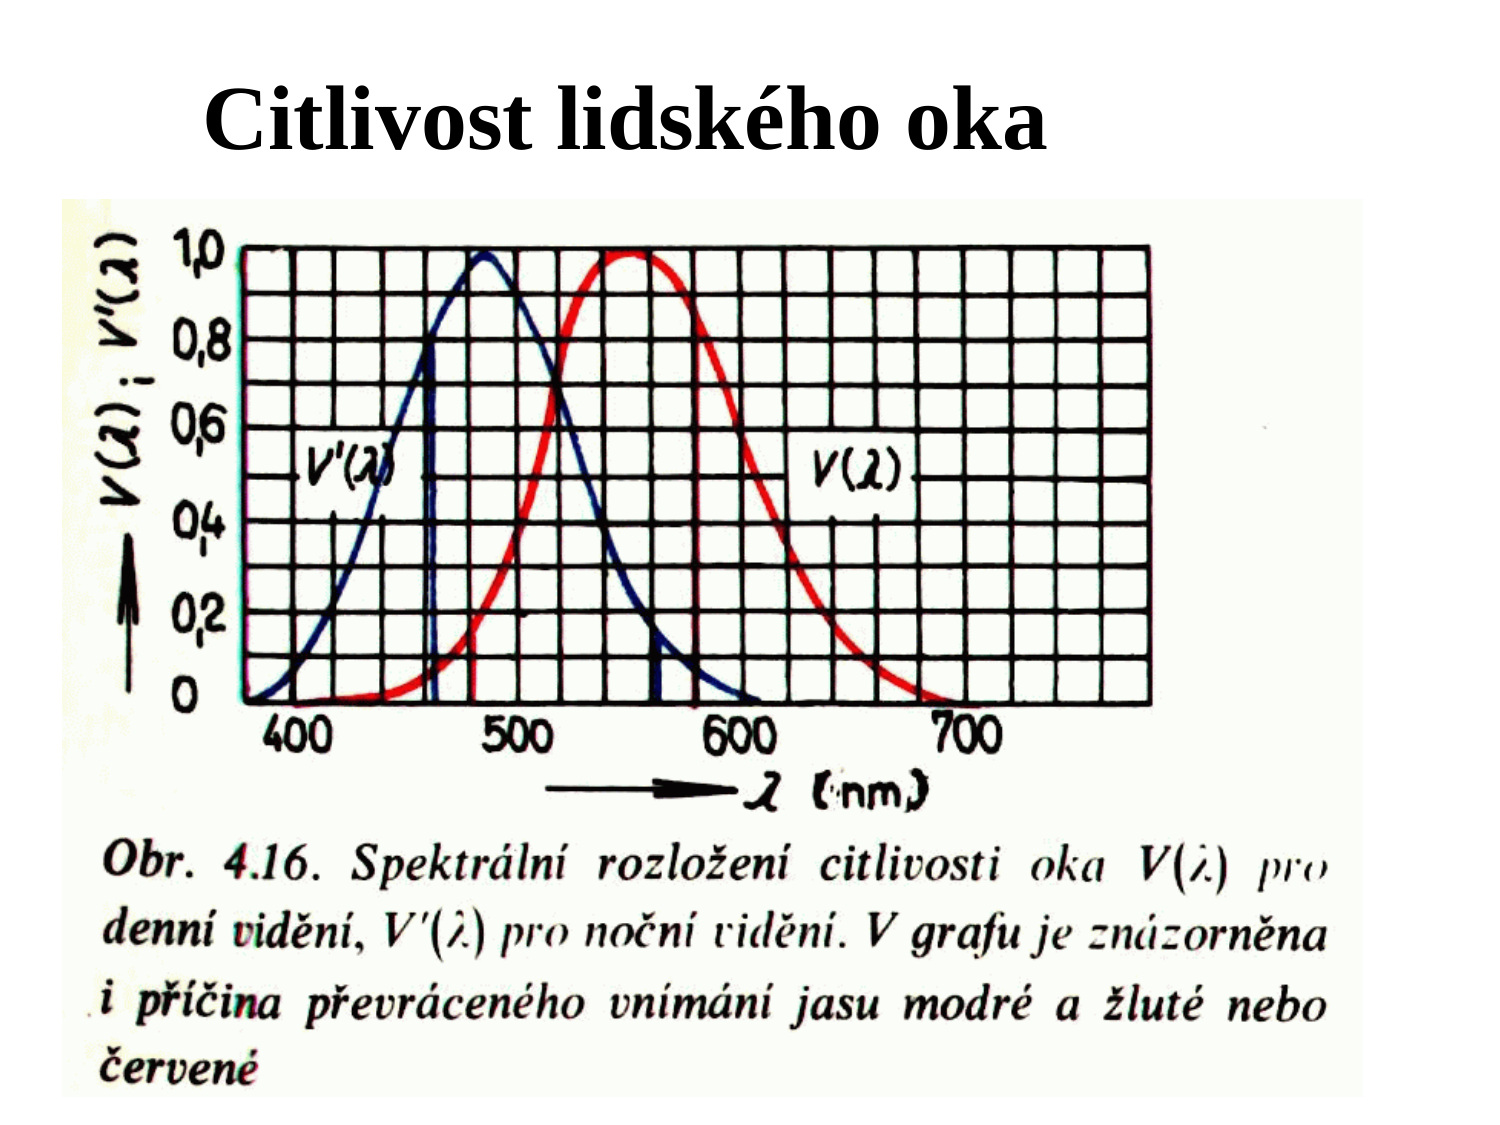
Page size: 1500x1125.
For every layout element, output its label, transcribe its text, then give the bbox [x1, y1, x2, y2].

picture [62, 199, 1363, 1097]
text_box Citlivost lidského oka [187, 49, 1138, 176]
